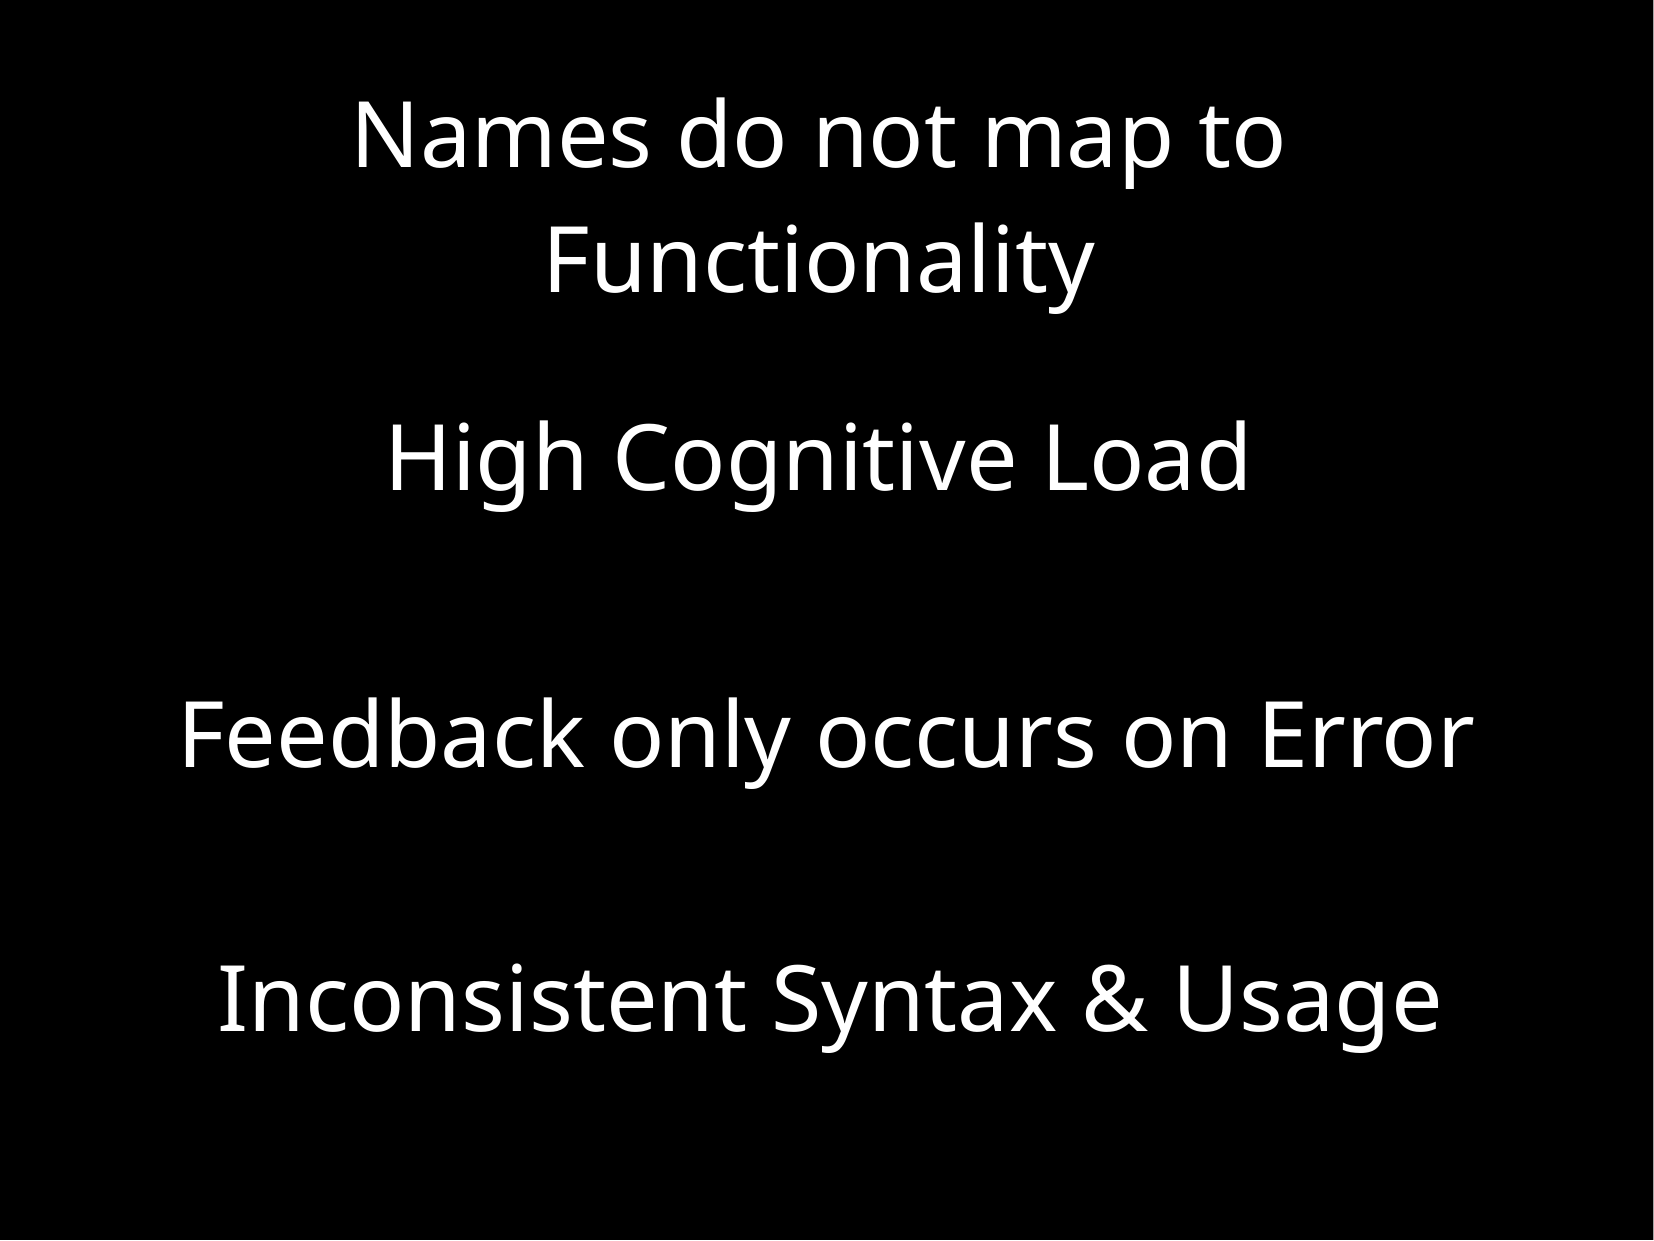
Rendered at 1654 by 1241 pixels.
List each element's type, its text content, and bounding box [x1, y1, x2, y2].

title Names do not map to Functionality [75, 98, 1564, 291]
title High Cognitive Load [75, 358, 1564, 551]
title Inconsistent Syntax & Usage [86, 900, 1575, 1093]
title Feedback only occurs on Error [82, 635, 1571, 828]
